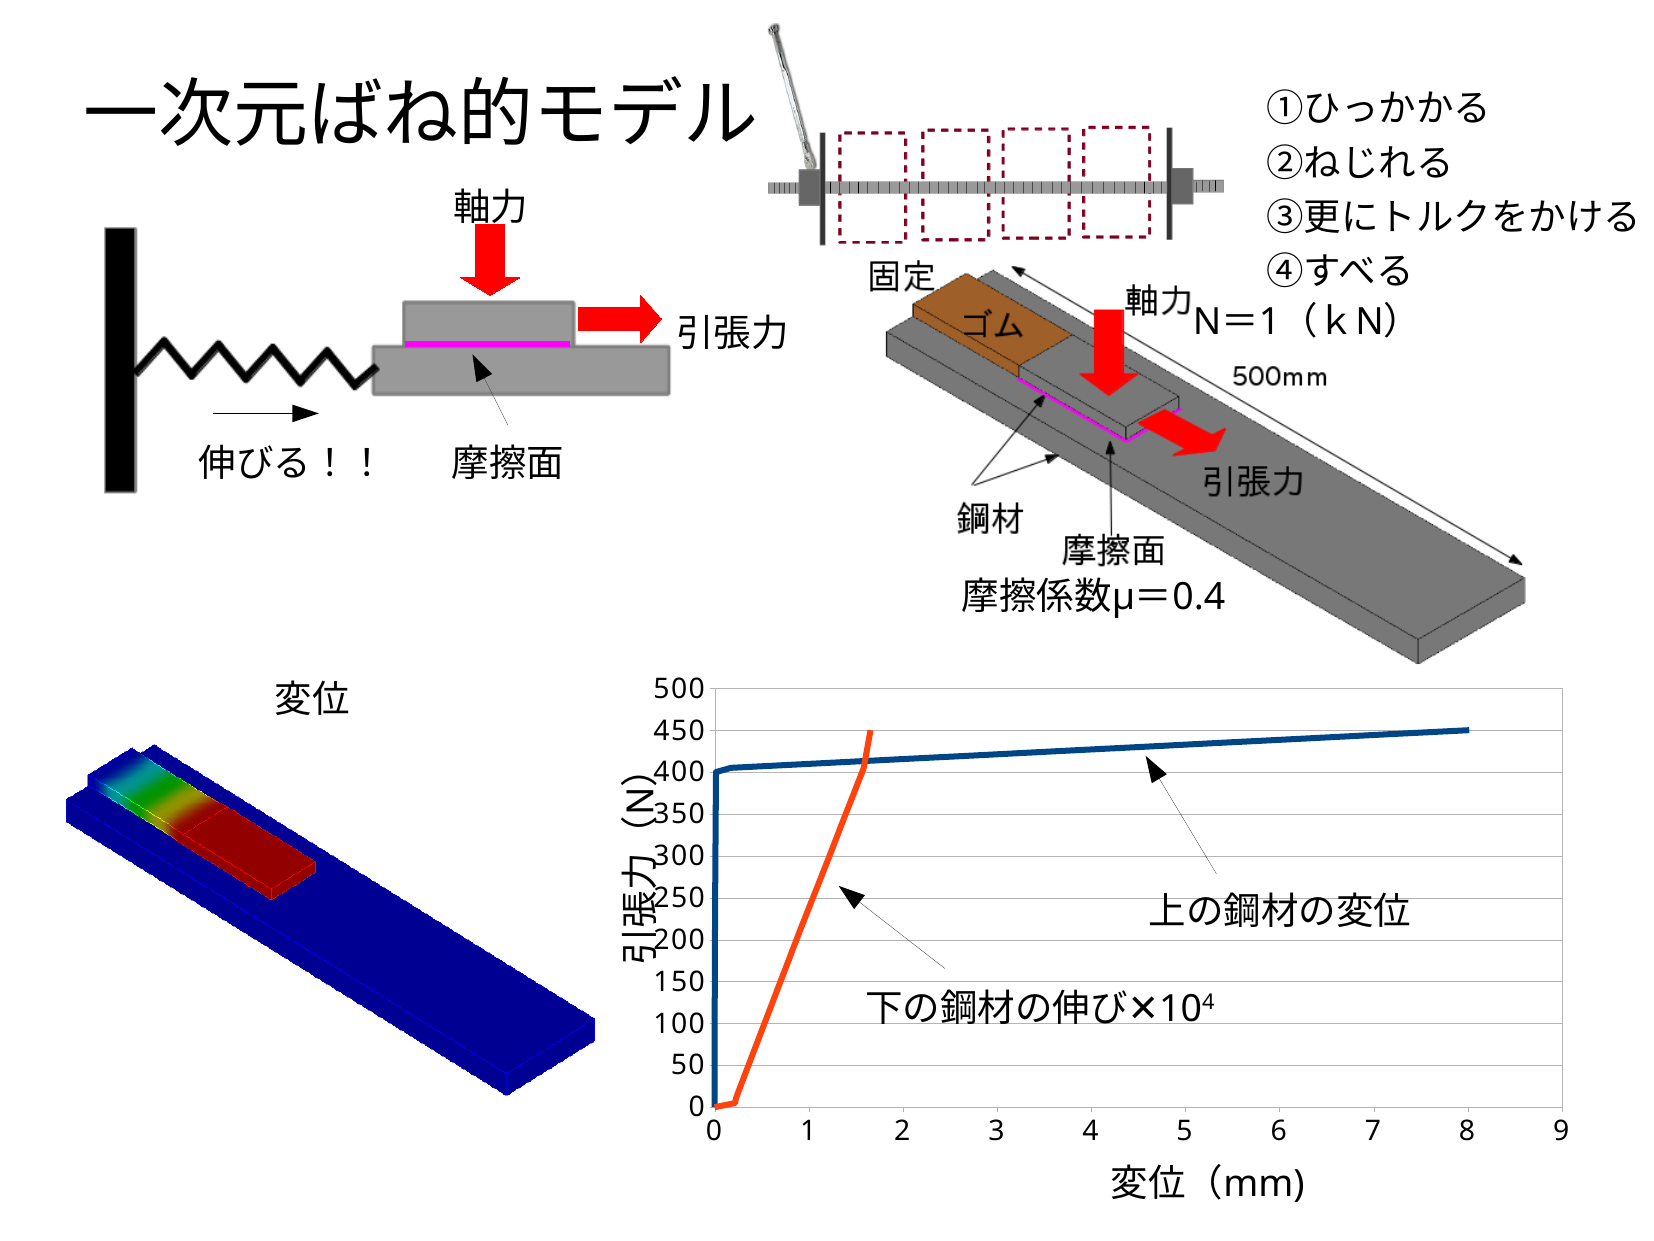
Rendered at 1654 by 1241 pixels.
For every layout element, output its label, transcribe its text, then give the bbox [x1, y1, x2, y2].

text_box 引張力 [661, 295, 804, 351]
text_box 摩擦面 [437, 425, 580, 481]
text_box [460, 225, 520, 296]
text_box 変位（mm) [1096, 1146, 1300, 1201]
text_box 伸びる！！ [184, 425, 355, 481]
picture [23, 732, 643, 1134]
text_box 上の鋼材の変位 [1133, 874, 1424, 934]
text_box 下の鋼材の伸び✕104 [850, 970, 1238, 1028]
picture [82, 214, 687, 501]
text_box 変位 [259, 661, 365, 721]
text_box 引張力（N） [602, 768, 653, 981]
text_box [578, 295, 662, 343]
text_box 軸力 [438, 169, 544, 225]
picture [653, 23, 1571, 1146]
text_box N＝1（ｋN） [1178, 283, 1382, 339]
text_box ①ひっかかる ②ねじれる ③更にトルクをかける ④すべる [1251, 70, 1619, 247]
text_box 摩擦係数μ＝0.4 [947, 559, 1252, 626]
text_box 一次元ばね的モデル [69, 46, 755, 142]
